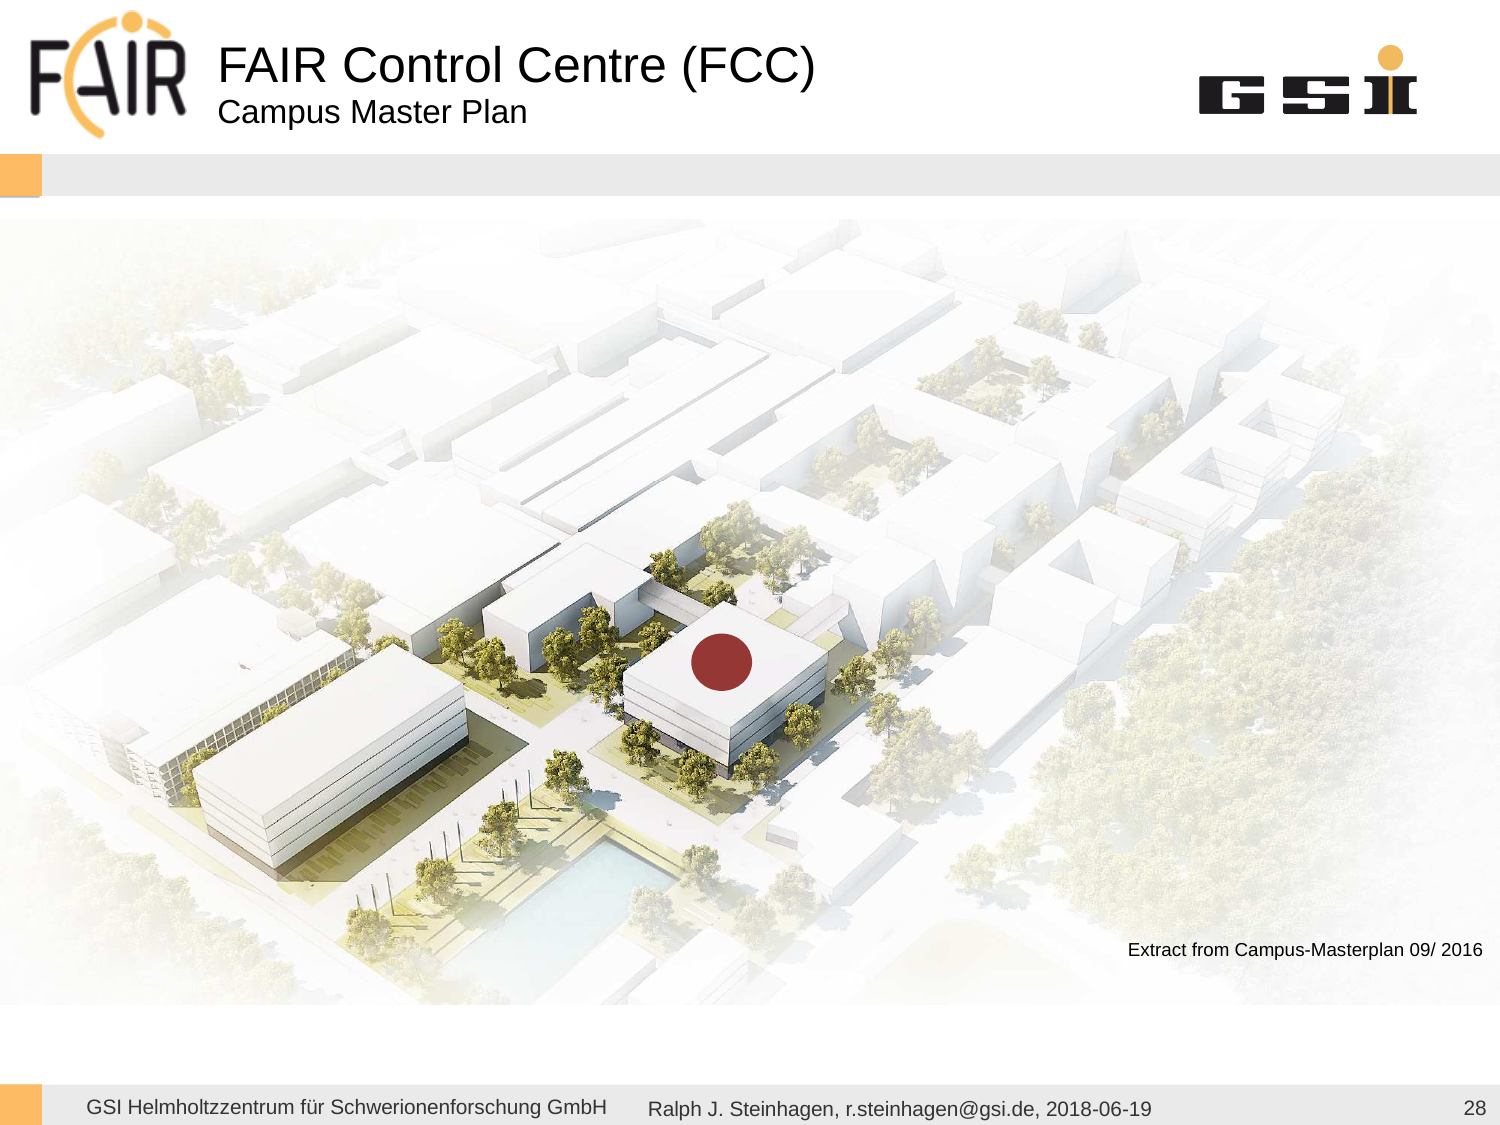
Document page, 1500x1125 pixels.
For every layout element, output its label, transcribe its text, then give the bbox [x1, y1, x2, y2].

picture [0, 219, 1500, 1005]
text_box [691, 633, 753, 691]
picture [1197, 42, 1419, 117]
picture [30, 9, 187, 141]
title FAIR Control Centre (FCC) Campus Master Plan [217, 20, 1109, 147]
text_box Extract from Campus-Masterplan 09/ 2016 [1127, 939, 1484, 967]
